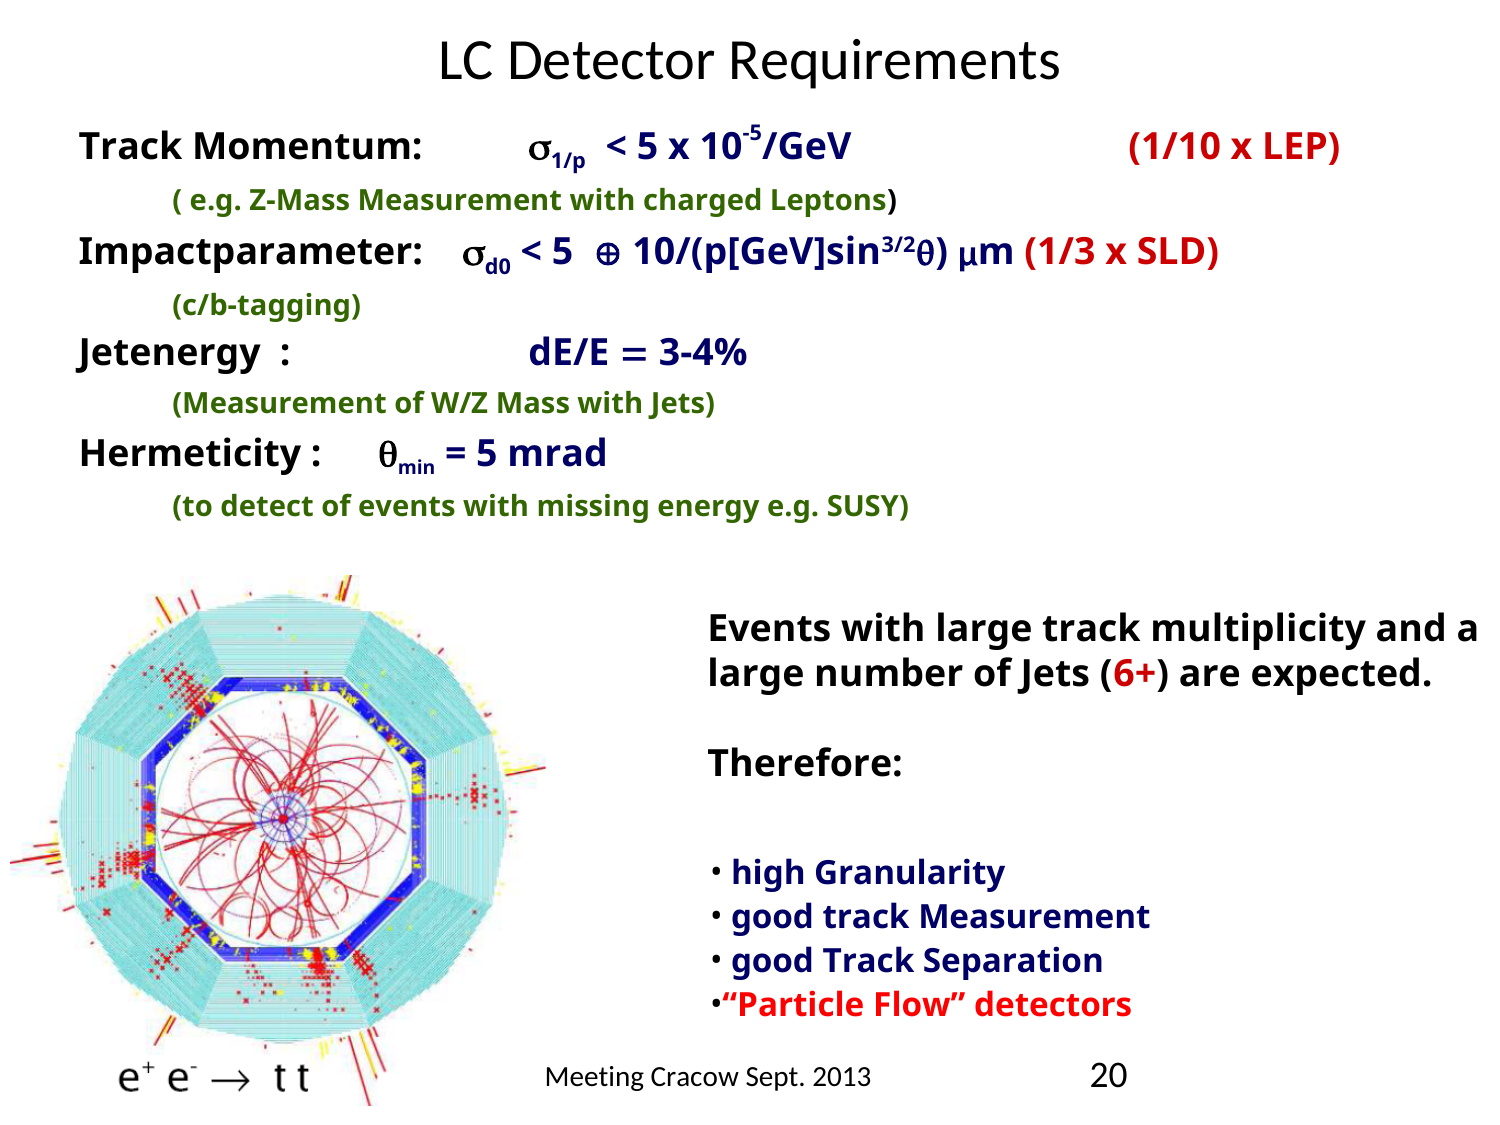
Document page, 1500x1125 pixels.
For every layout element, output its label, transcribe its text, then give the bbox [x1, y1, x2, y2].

picture [10, 575, 546, 1106]
text_box Track Momentum: σ1/p < 5 x 10-5/GeV (1/10 x LEP) ( e.g. Z-Mass Measurement with charged Leptons) Impactparameter: σd0 < 5 ⊕ 10/(p[GeV]sin3/2) m (1/3 x SLD) (c/b-tagging) Jetenergy : dE/E = 3-4% (Measurement of W/Z Mass with Jets) Hermeticity : θmin = 5 mrad (to detect of events with missing energy e.g. SUSY) [63, 112, 1500, 488]
title LC Detector Requirements [112, 0, 1388, 113]
text_box Events with large track multiplicity and a large number of Jets (6+) are expected. Therefore: [692, 595, 1497, 792]
text_box high Granularity good track Measurement good Track Separation “Particle Flow” detectors [695, 843, 1292, 1031]
